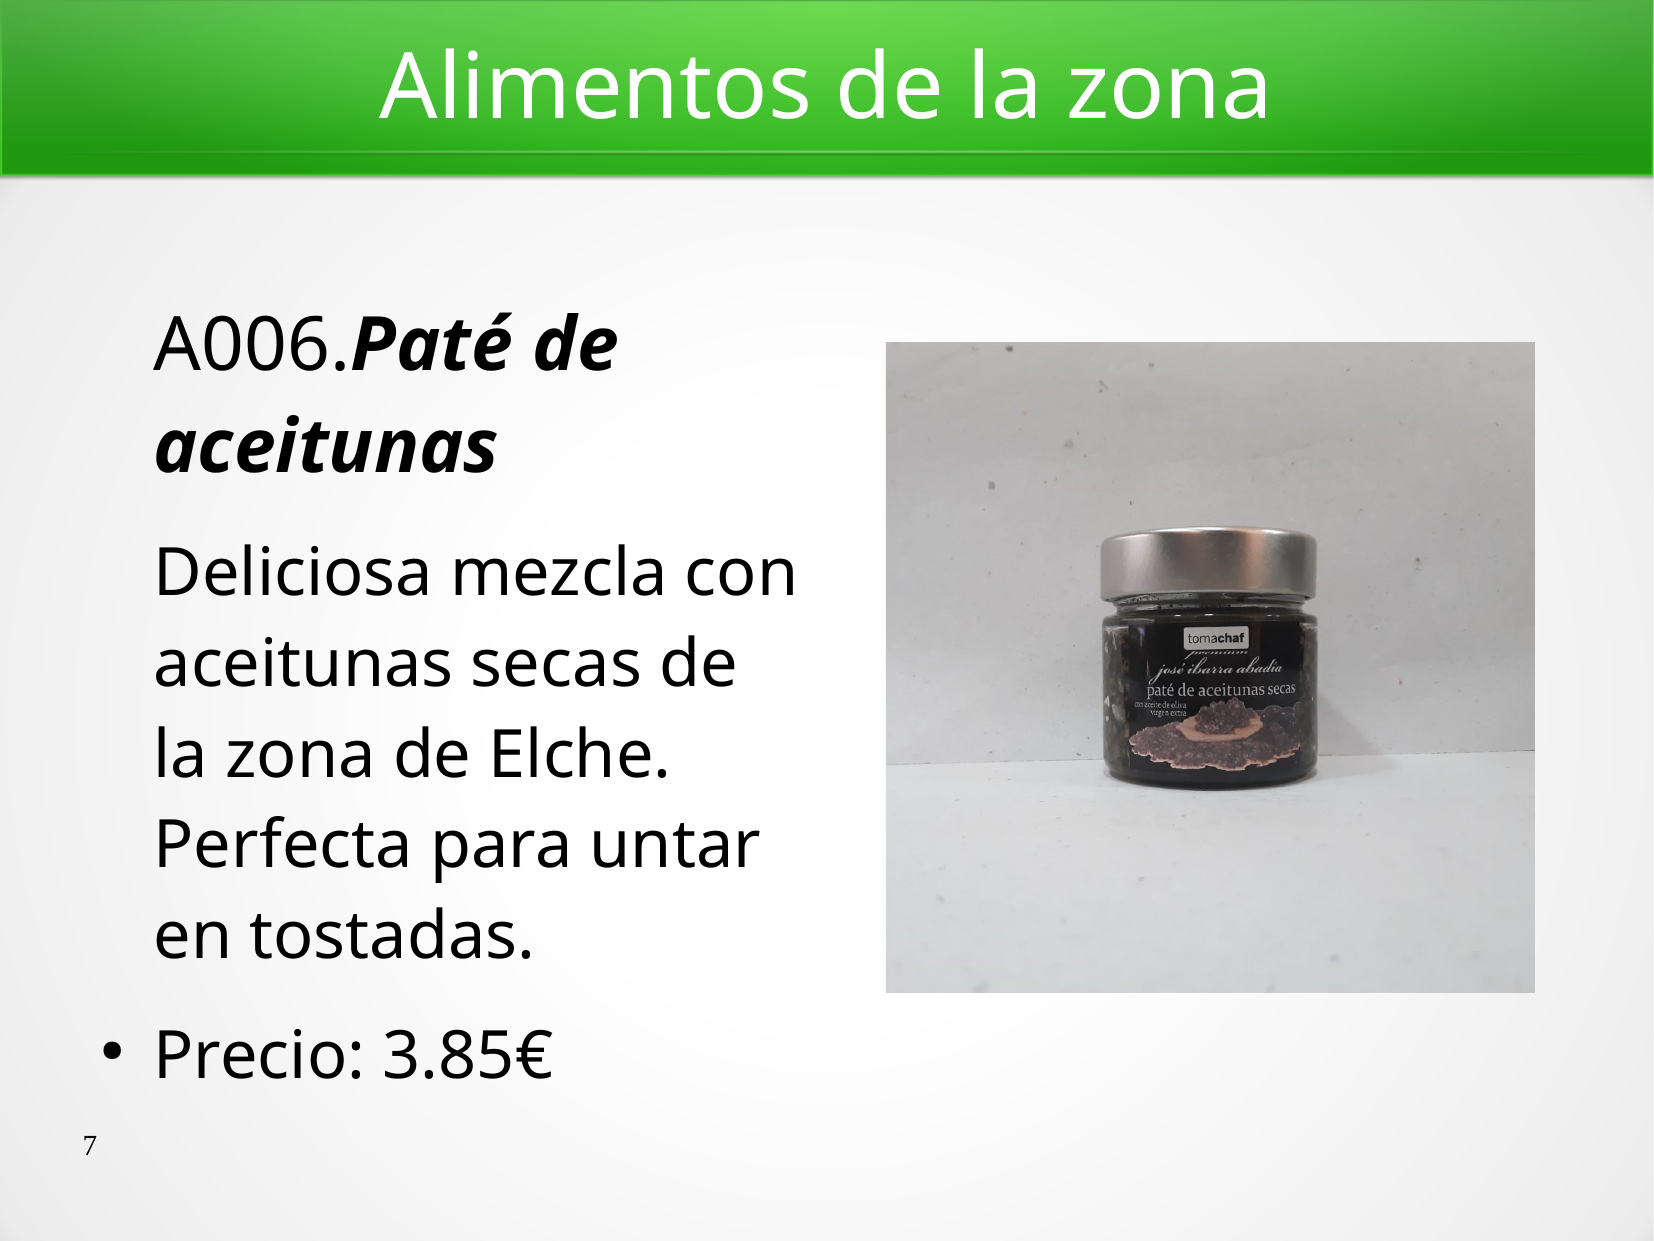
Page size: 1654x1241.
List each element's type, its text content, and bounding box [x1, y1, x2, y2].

picture [0, 0, 1654, 1241]
list A006.Paté de aceitunas Deliciosa mezcla con aceitunas secas de la zona de Elche. Perfecta para untar en tostadas. Precio: 3.85€ [82, 290, 809, 1010]
title Alimentos de la zona [82, 11, 1571, 154]
